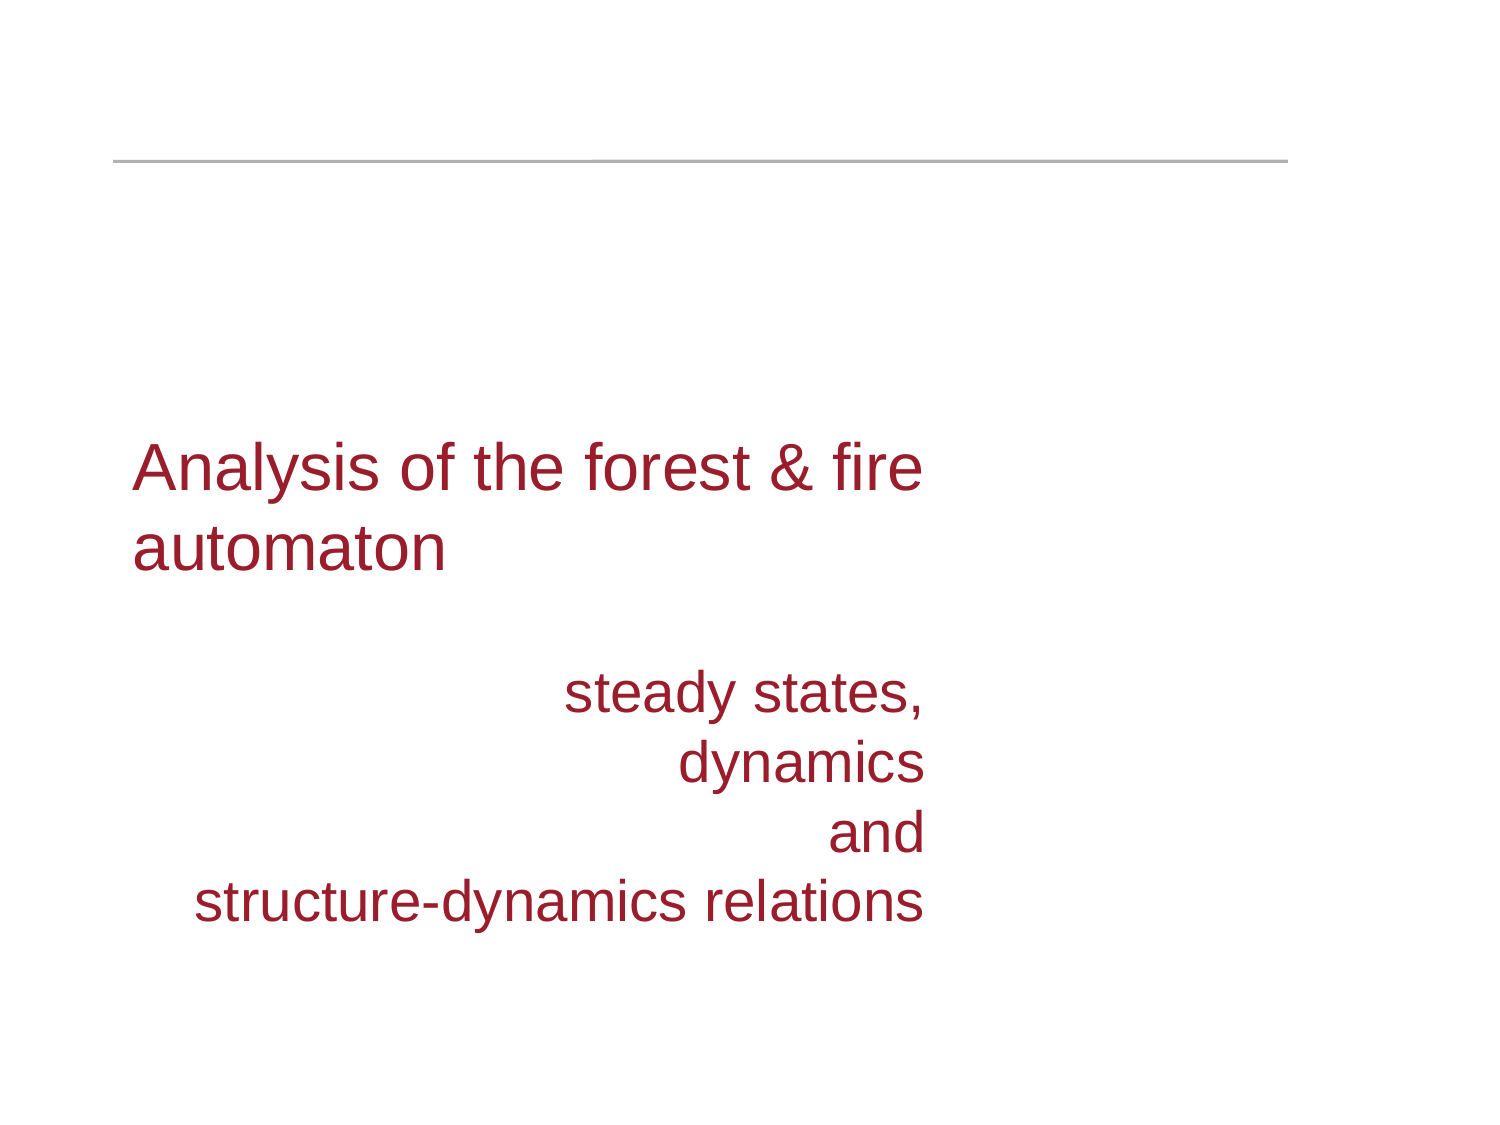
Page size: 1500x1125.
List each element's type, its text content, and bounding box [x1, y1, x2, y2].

text_box Analysis of the forest & fire automaton steady states, dynamics and structure-dynamics relations [118, 416, 1182, 632]
